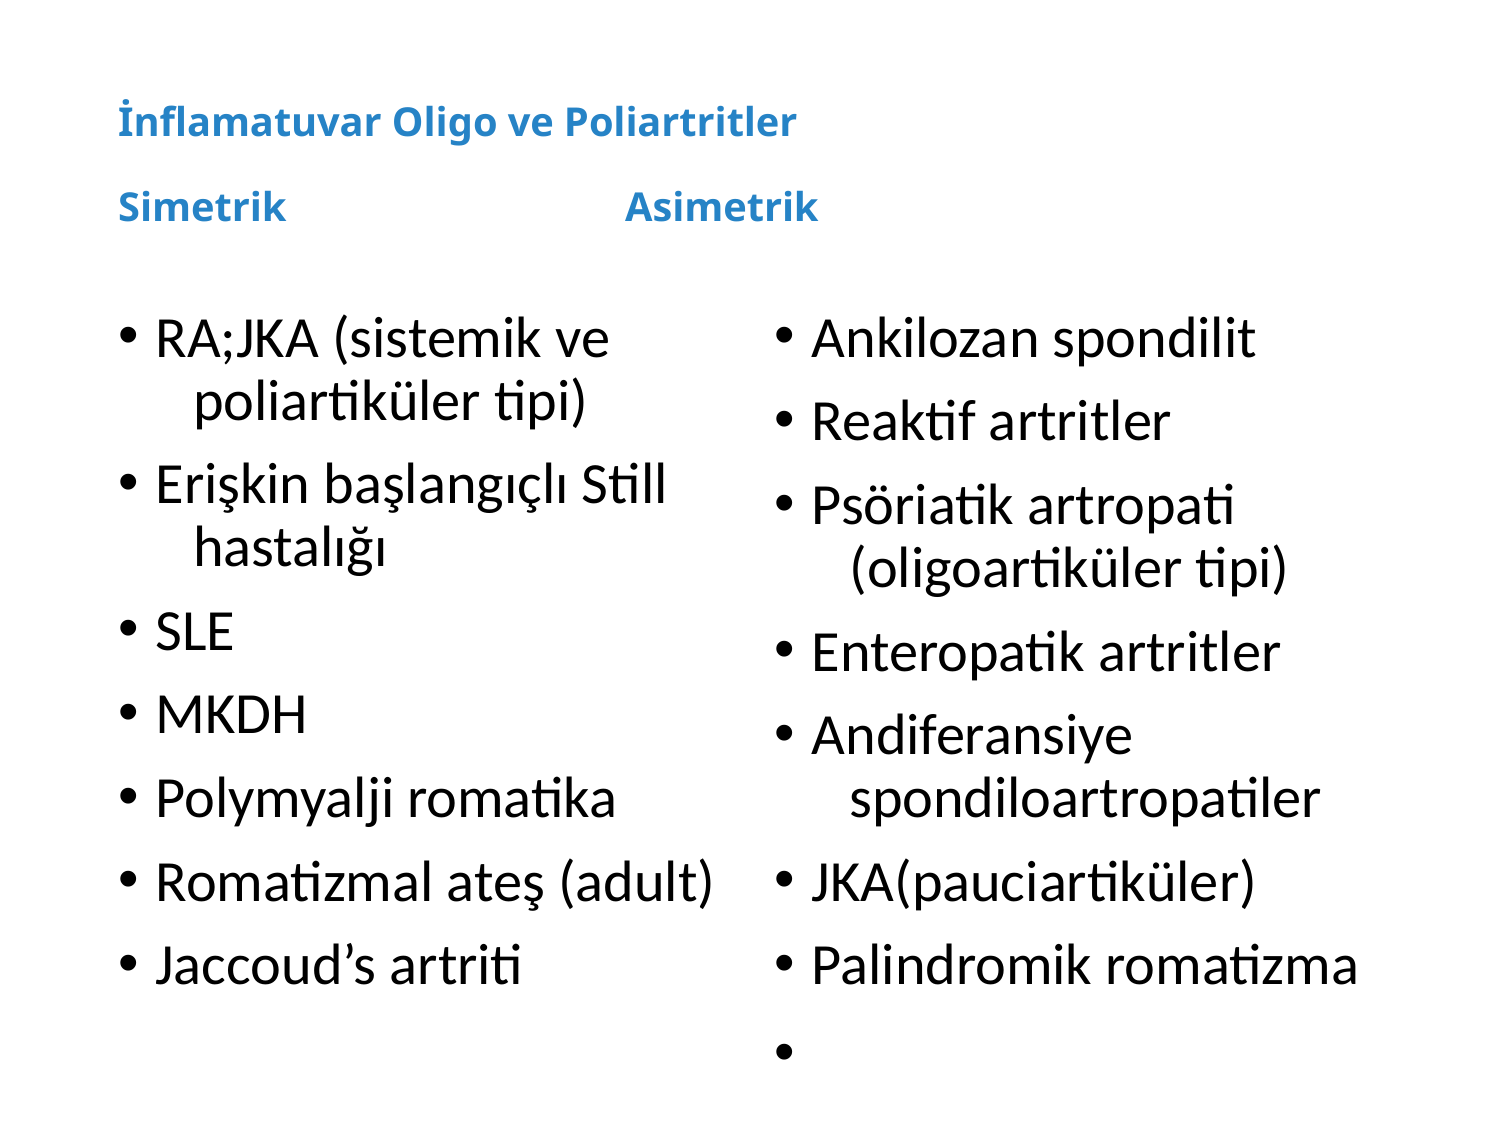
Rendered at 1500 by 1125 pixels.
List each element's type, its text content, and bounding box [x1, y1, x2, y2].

title İnflamatuvar Oligo ve Poliartritler Simetrik Asimetrik [103, 59, 1397, 278]
list Ankilozan spondilit Reaktif artritler Psöriatik artropati (oligoartiküler tipi) Enteropatik artritler Andiferansiye spondiloartropatiler JKA(pauciartiküler) Palindromik romatizma [759, 299, 1397, 1014]
list RA;JKA (sistemik ve poliartiküler tipi) Erişkin başlangıçlı Still hastalığı SLE MKDH Polymyalji romatika Romatizmal ateş (adult) Jaccoud’s artriti [103, 299, 741, 1014]
